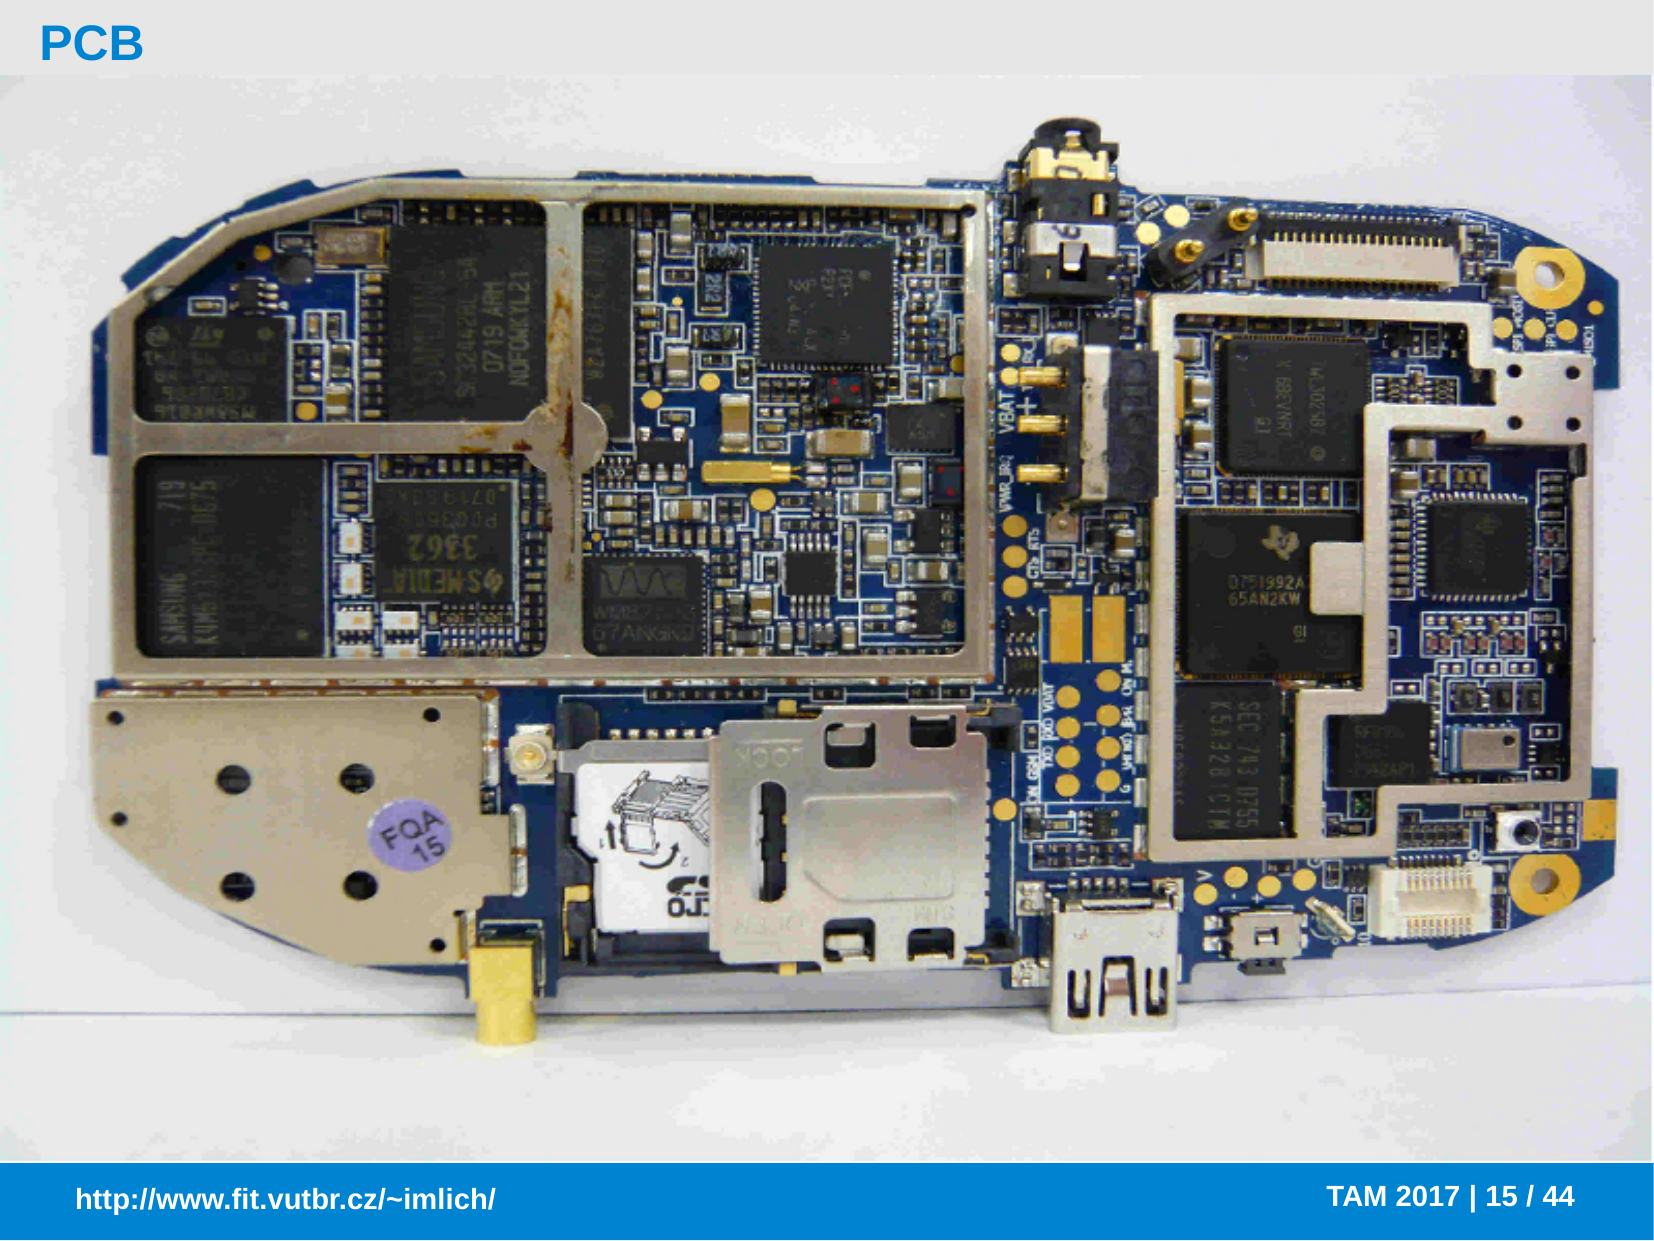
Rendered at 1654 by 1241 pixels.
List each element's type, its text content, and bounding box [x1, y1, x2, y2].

picture [0, 75, 1654, 1163]
title PCB [39, 5, 1615, 75]
